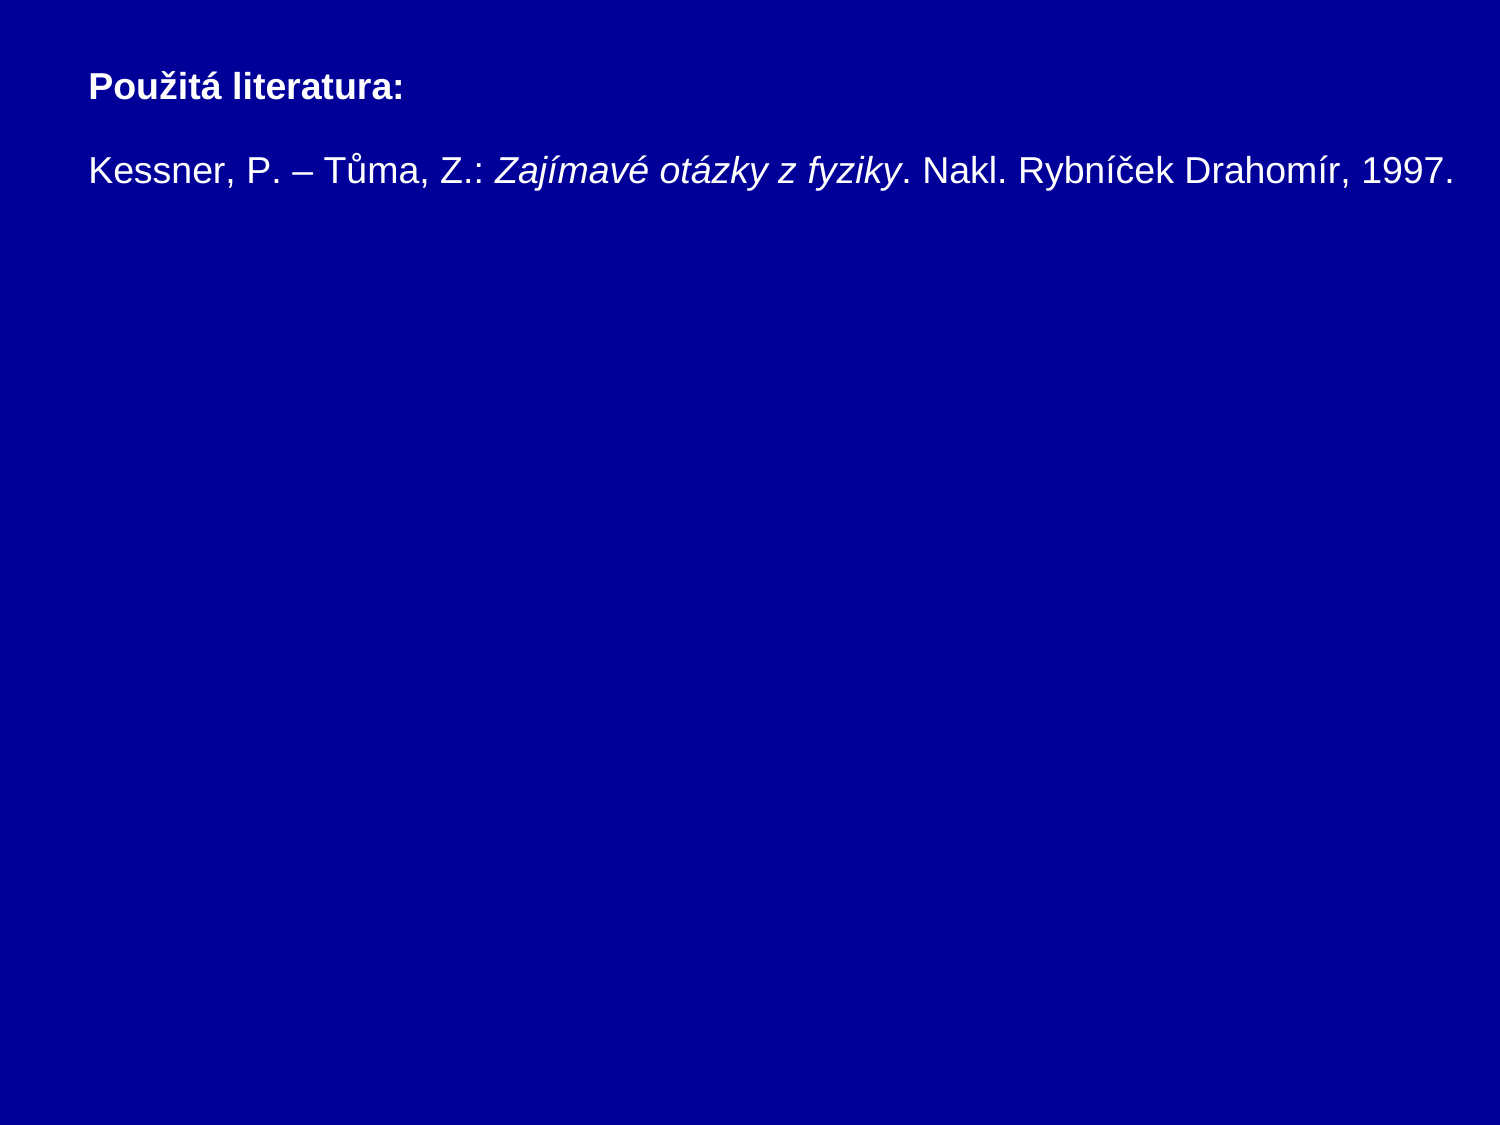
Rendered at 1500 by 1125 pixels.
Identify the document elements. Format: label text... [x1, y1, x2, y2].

text_box Použitá literatura: Kessner, P. – Tůma, Z.: Zajímavé otázky z fyziky. Nakl. Rybníček Drahomír, 1997. [73, 57, 1471, 200]
